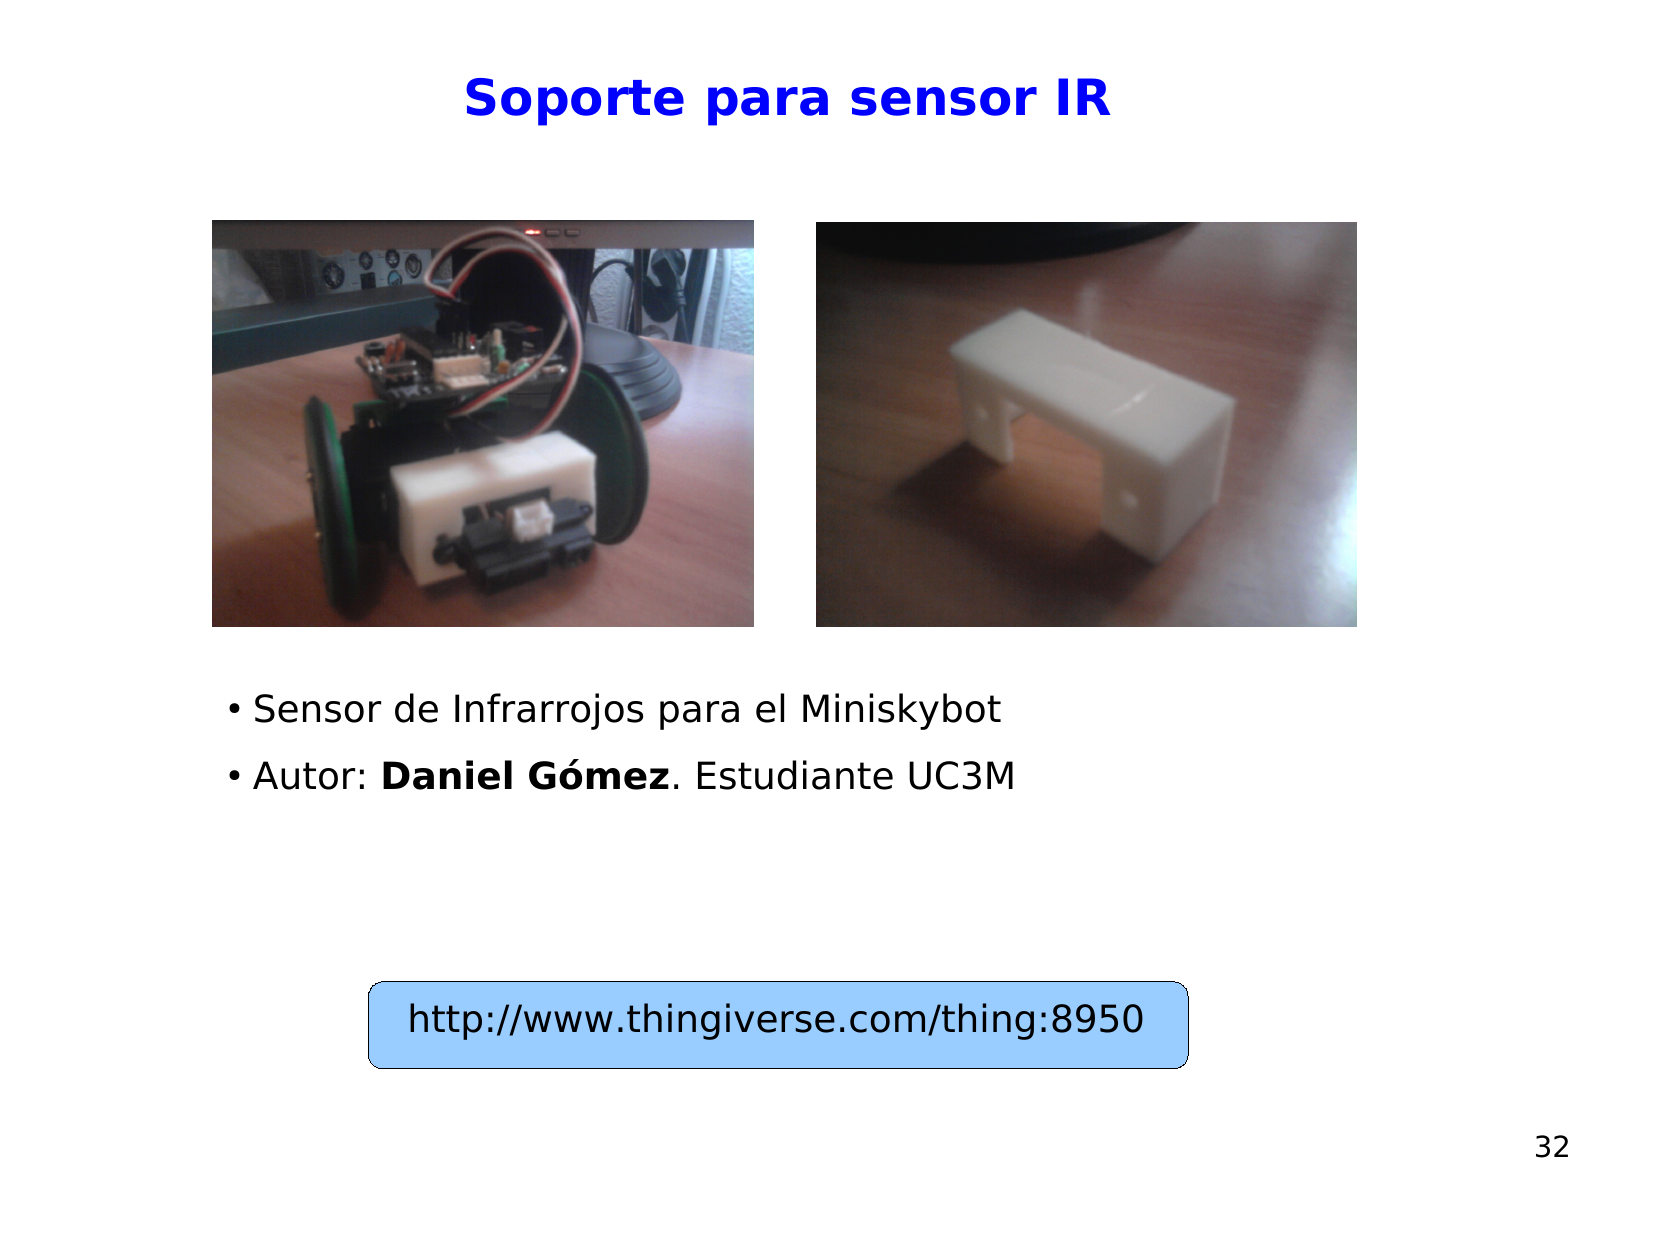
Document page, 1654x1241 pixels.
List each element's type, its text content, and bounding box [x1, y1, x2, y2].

text_box http://www.thingiverse.com/thing:8950 [392, 990, 1162, 1050]
text_box [368, 981, 1189, 1069]
picture [816, 222, 1357, 627]
text_box Sensor de Infrarrojos para el Miniskybot Autor: Daniel Gómez. Estudiante UC3M [213, 680, 1179, 811]
text_box Soporte para sensor IR [449, 61, 1128, 135]
picture [212, 220, 754, 627]
